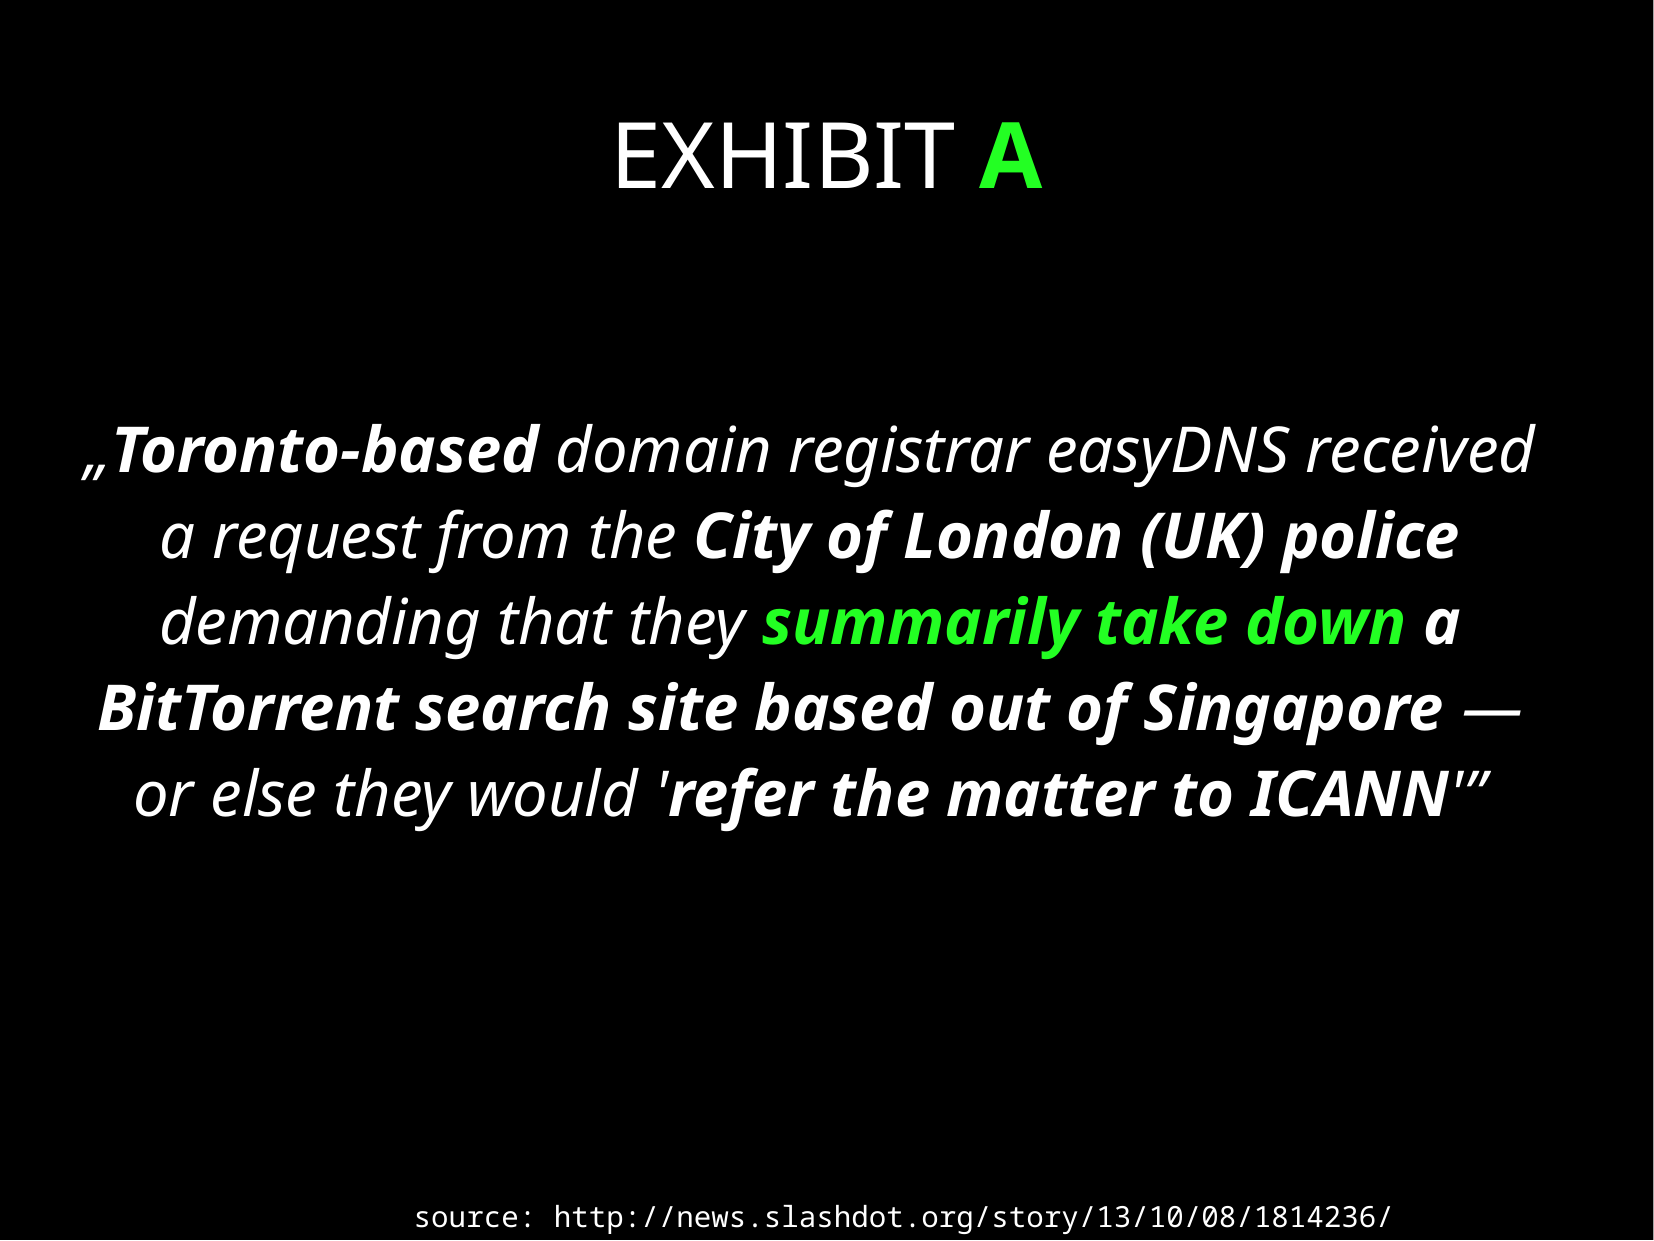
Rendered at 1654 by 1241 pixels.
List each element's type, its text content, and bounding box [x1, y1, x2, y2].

list „Toronto-based domain registrar easyDNS received a request from the City of London (UK) police demanding that they summarily take down a BitTorrent search site based out of Singapore — or else they would 'refer the matter to ICANN'” [82, 360, 1538, 881]
text_box source: http://news.slashdot.org/story/13/10/08/1814236/ [398, 1188, 1255, 1233]
title EXHIBIT A [82, 49, 1571, 257]
